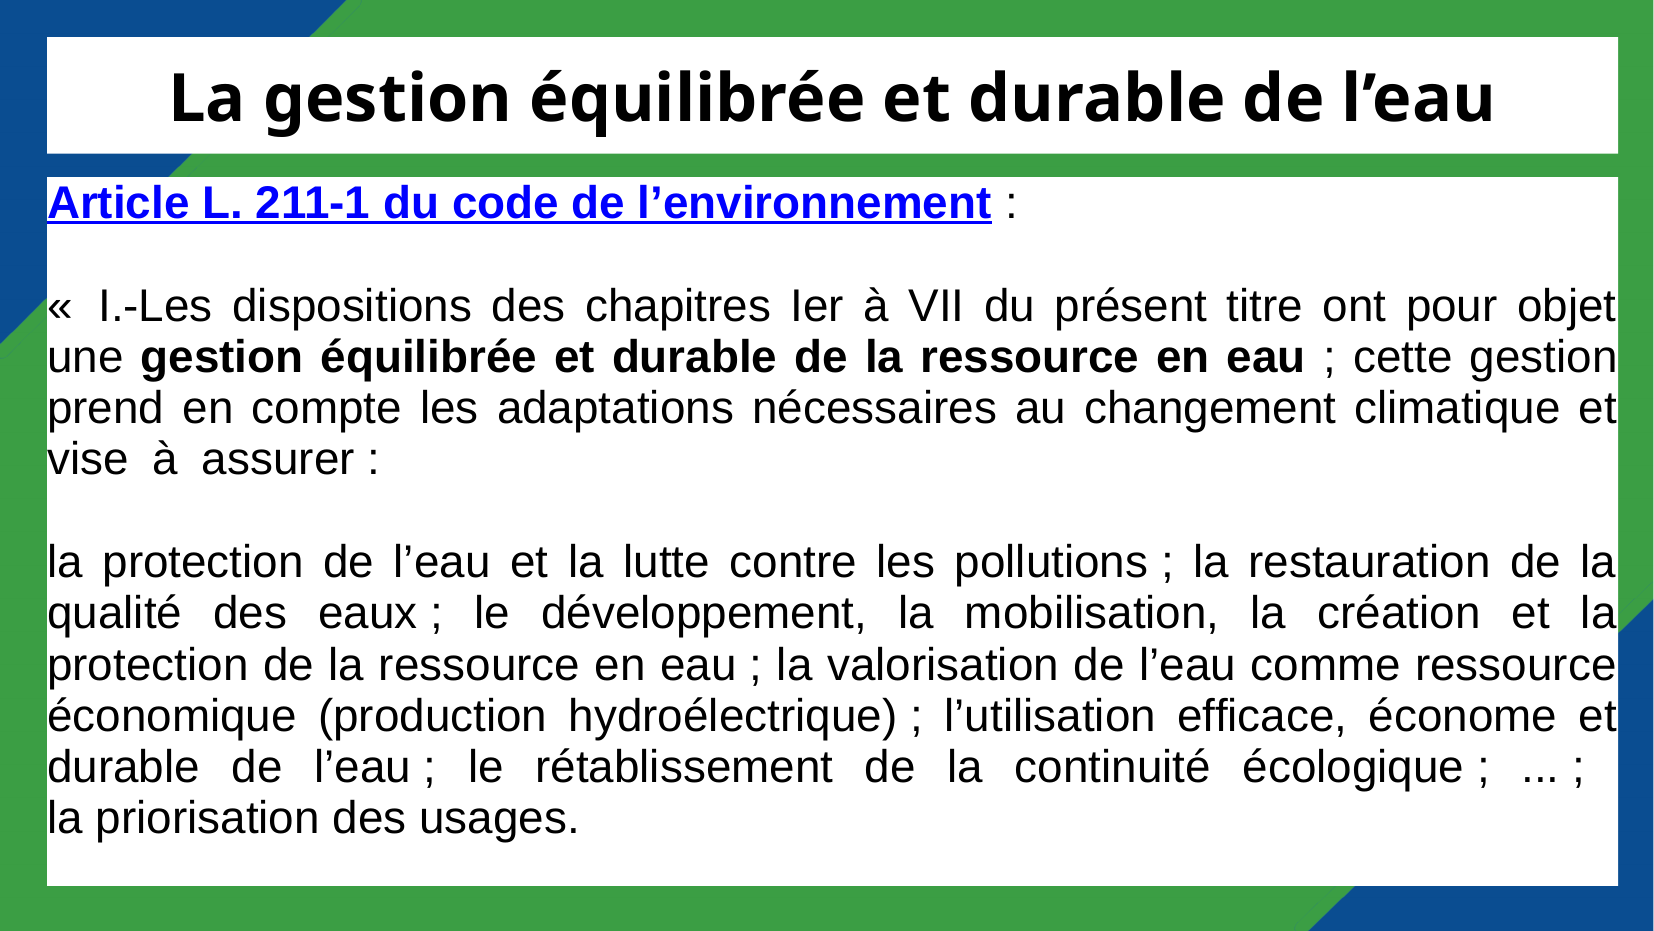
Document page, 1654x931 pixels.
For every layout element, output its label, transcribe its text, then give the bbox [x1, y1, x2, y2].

title La gestion équilibrée et durable de l’eau [47, 37, 1619, 154]
title Article L. 211-1 du code de l’environnement : « I.-Les dispositions des chapitres Ier à VII du présent titre ont pour objet une gestion équilibrée et durable de la ressource en eau ; cette gestion prend en compte les adaptations nécessaires au changement climatique et vise à assurer : la protection de l’eau et la lutte contre les pollutions ; la restauration de la qualité des eaux ; le développement, la mobilisation, la création et la protection de la ressource en eau ; la valorisation de l’eau comme ressource économique (production hydroélectrique) ; l’utilisation efficace, économe et durable de l’eau ; le rétablissement de la continuité écologique ; ... ; la priorisation des usages. [47, 177, 1619, 886]
picture [0, 0, 1654, 931]
